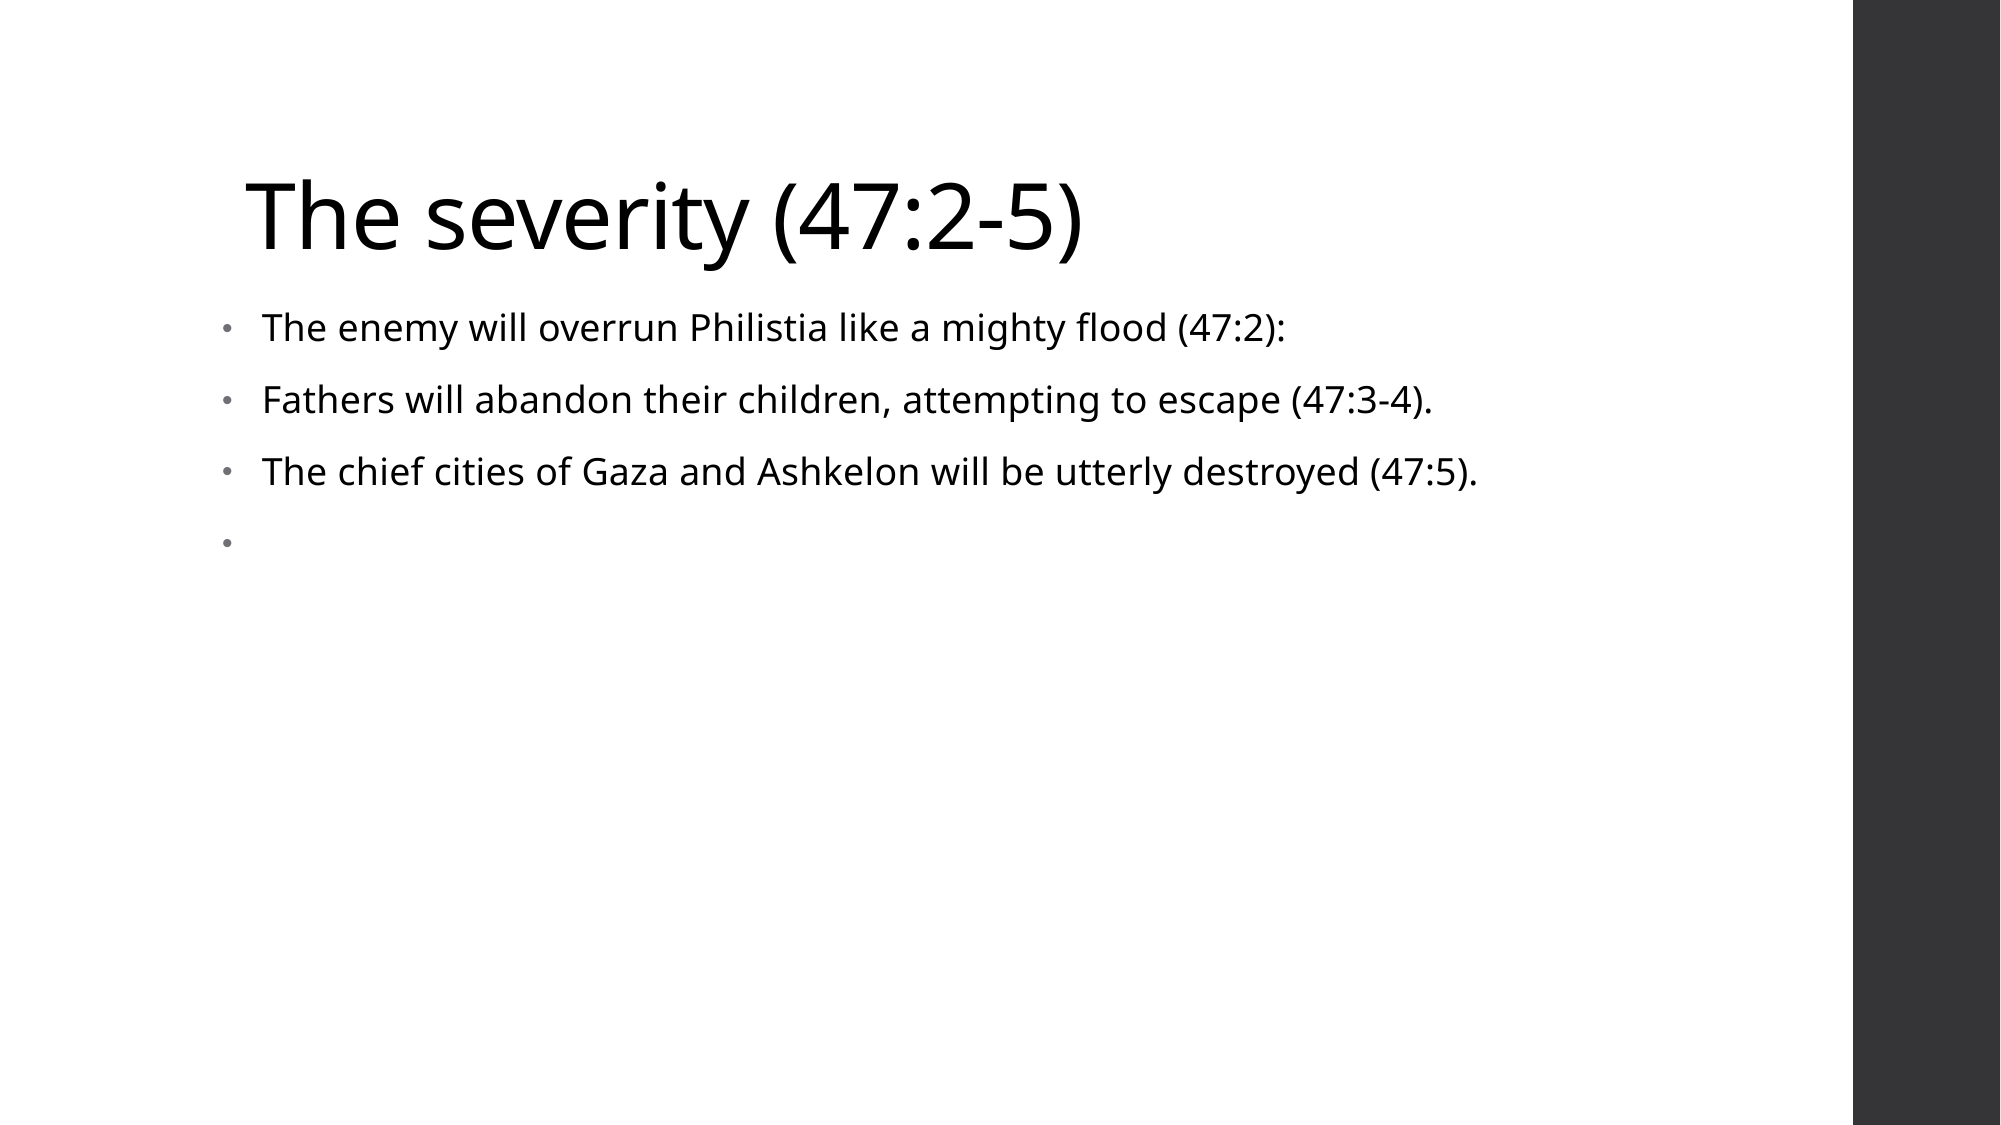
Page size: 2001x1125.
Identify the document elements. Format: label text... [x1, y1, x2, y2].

title The severity (47:2-5) [206, 60, 1797, 278]
list The enemy will overrun Philistia like a mighty flood (47:2): Fathers will abandon their children, attempting to escape (47:3-4). The chief cities of Gaza and Ashkelon will be utterly destroyed (47:5). [206, 299, 1617, 1014]
